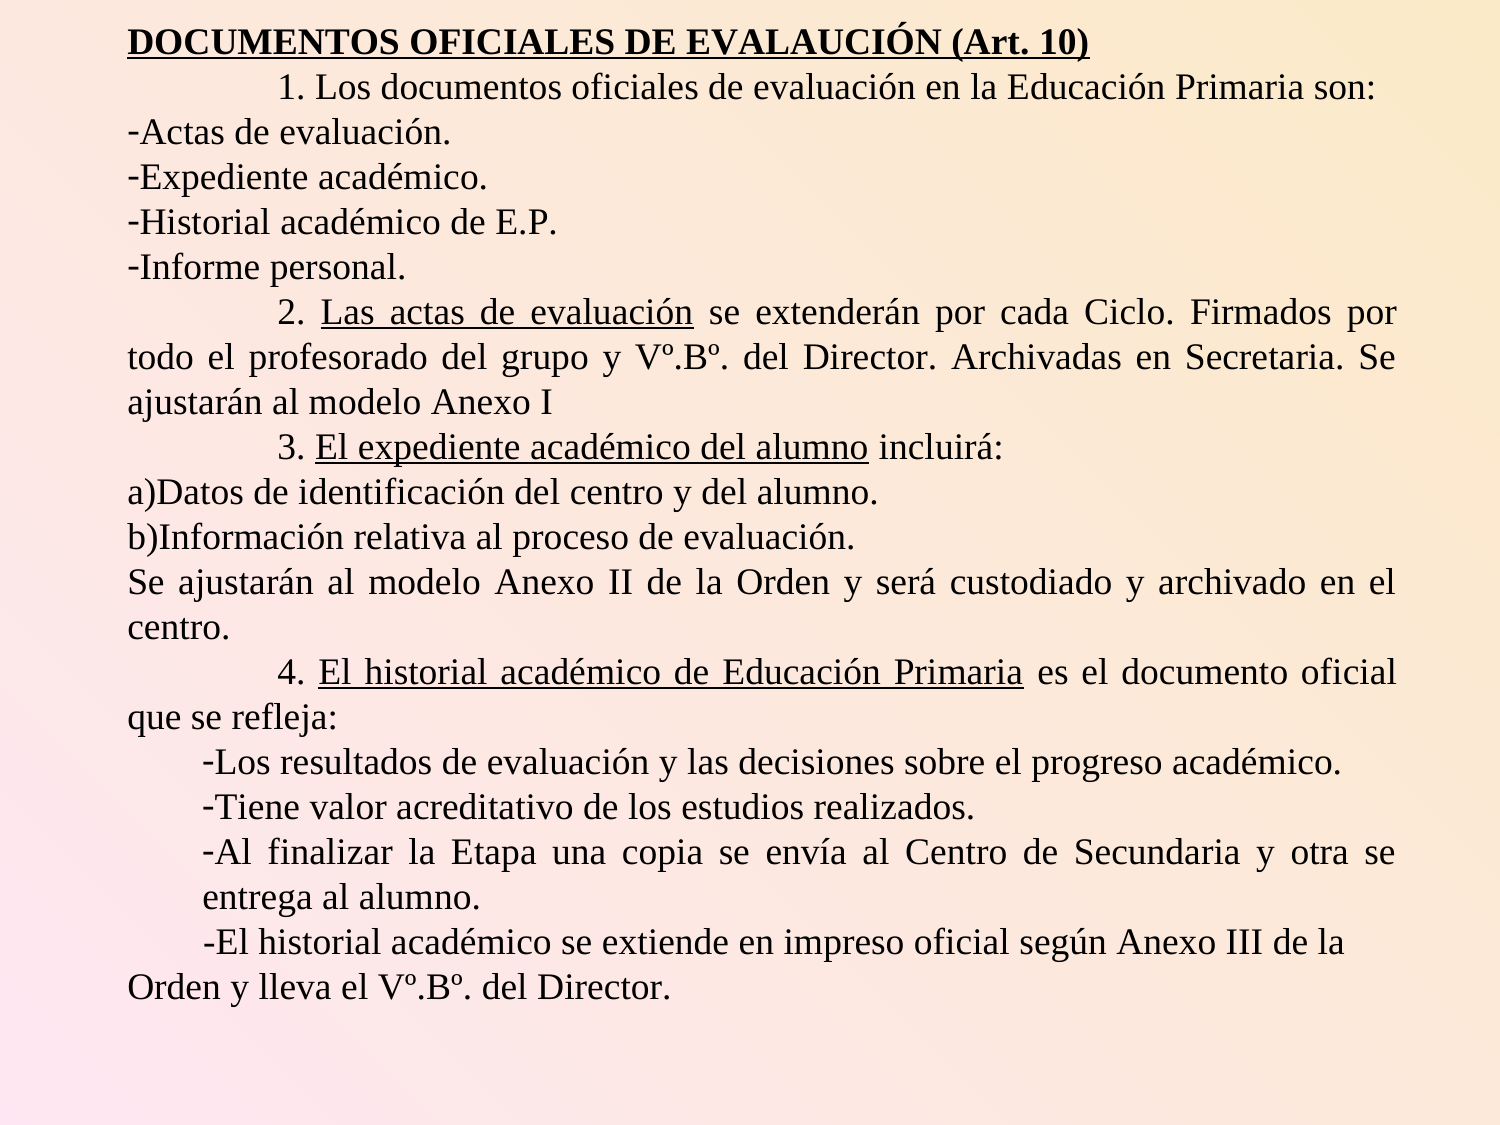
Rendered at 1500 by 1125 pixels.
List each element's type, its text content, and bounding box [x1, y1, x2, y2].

text_box DOCUMENTOS OFICIALES DE EVALAUCIÓN (Art. 10) 1. Los documentos oficiales de evaluación en la Educación Primaria son: Actas de evaluación. Expediente académico. Historial académico de E.P. Informe personal. 2. Las actas de evaluación se extenderán por cada Ciclo. Firmados por todo el profesorado del grupo y Vº.Bº. del Director. Archivadas en Secretaria. Se ajustarán al modelo Anexo I 3. El expediente académico del alumno incluirá: a)Datos de identificación del centro y del alumno. b)Información relativa al proceso de evaluación. Se ajustarán al modelo Anexo II de la Orden y será custodiado y archivado en el centro. 4. El historial académico de Educación Primaria es el documento oficial que se refleja: Los resultados de evaluación y las decisiones sobre el progreso académico. Tiene valor acreditativo de los estudios realizados. Al finalizar la Etapa una copia se envía al Centro de Secundaria y otra se entrega al alumno. -El historial académico se extiende en impreso oficial según Anexo III de la Orden y lleva el Vº.Bº. del Director. [112, 9, 1413, 1016]
